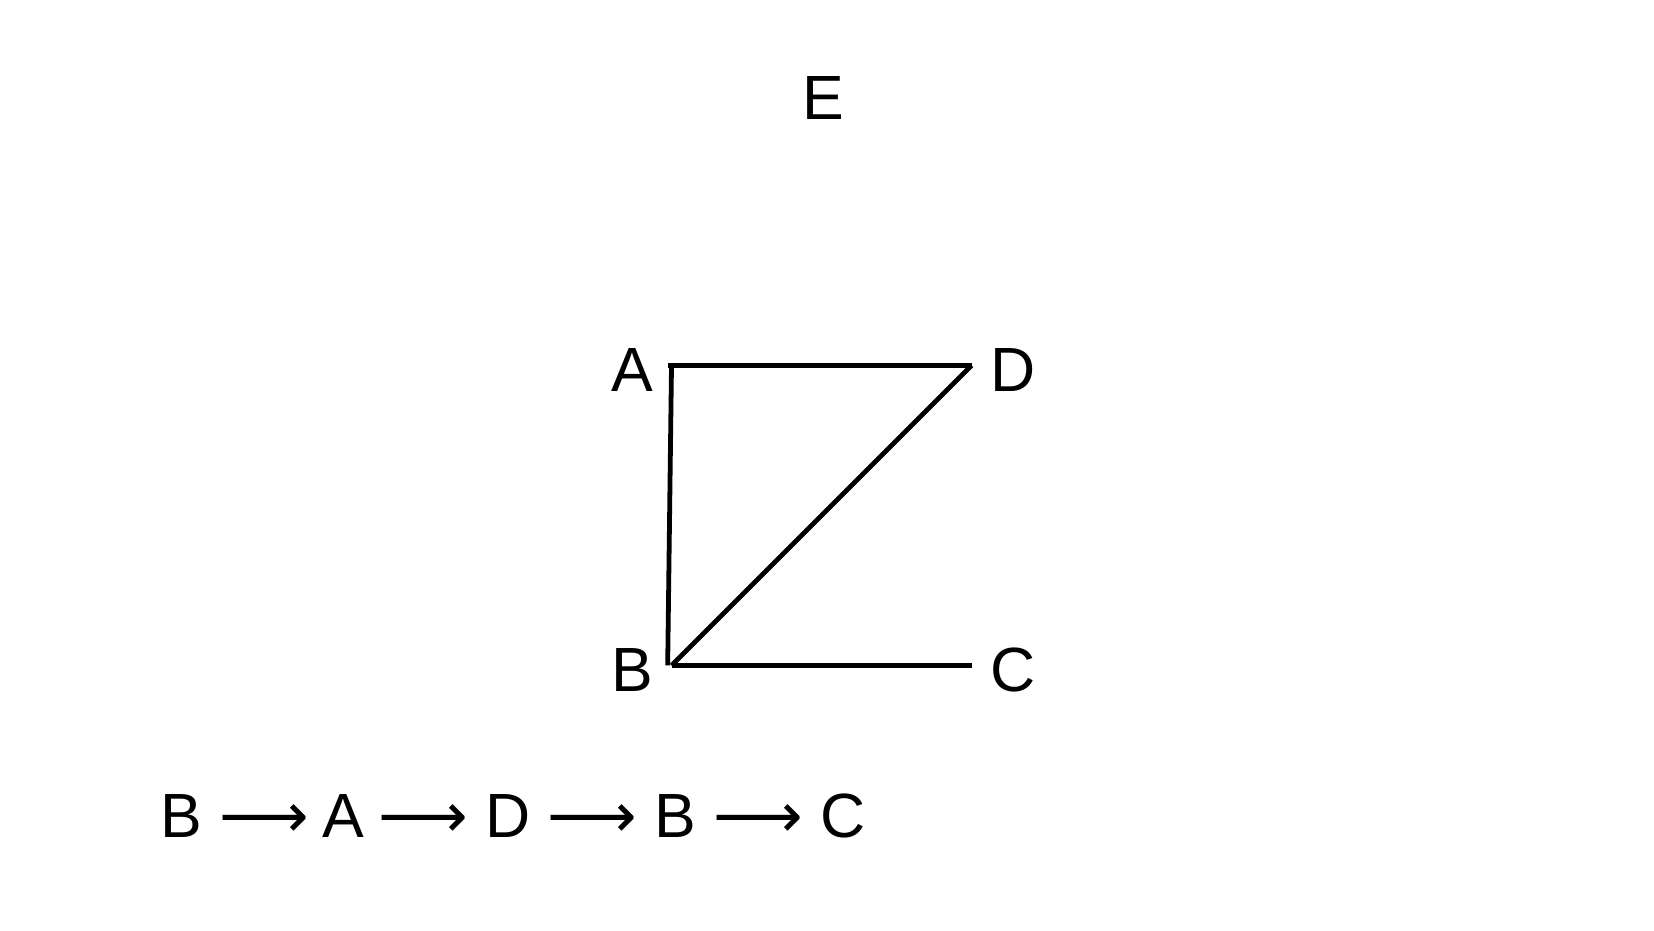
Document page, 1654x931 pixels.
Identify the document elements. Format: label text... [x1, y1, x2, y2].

text_box B [596, 627, 668, 713]
text_box C [975, 627, 1051, 713]
text_box B ⟶ A ⟶ D ⟶ B ⟶ C [145, 773, 1544, 859]
text_box E [787, 55, 860, 141]
text_box A [596, 327, 668, 413]
text_box D [975, 327, 1051, 413]
